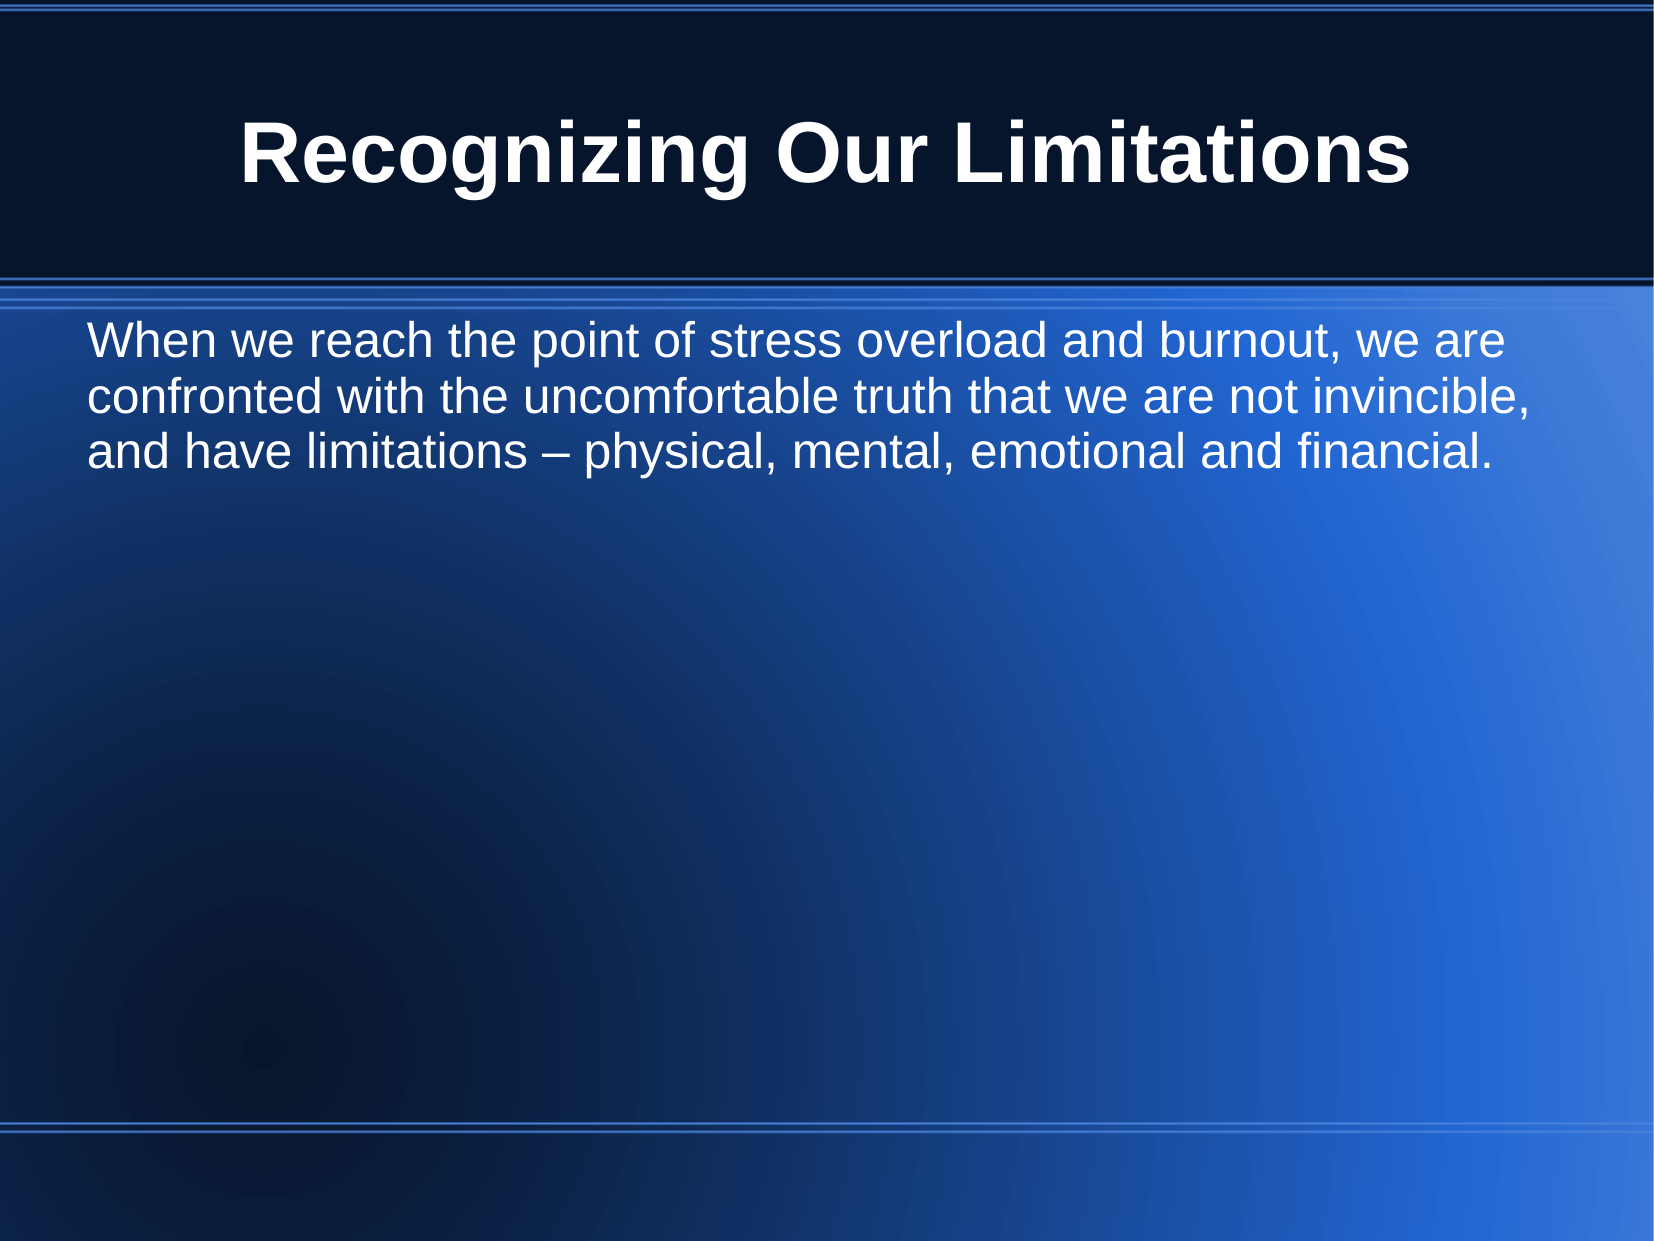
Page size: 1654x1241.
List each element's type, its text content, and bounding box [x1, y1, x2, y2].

list When we reach the point of stress overload and burnout, we are confronted with the uncomfortable truth that we are not invincible, and have limitations – physical, mental, emotional and financial. [86, 312, 1576, 1015]
title Recognizing Our Limitations [82, 49, 1571, 257]
picture [0, 0, 1654, 1241]
